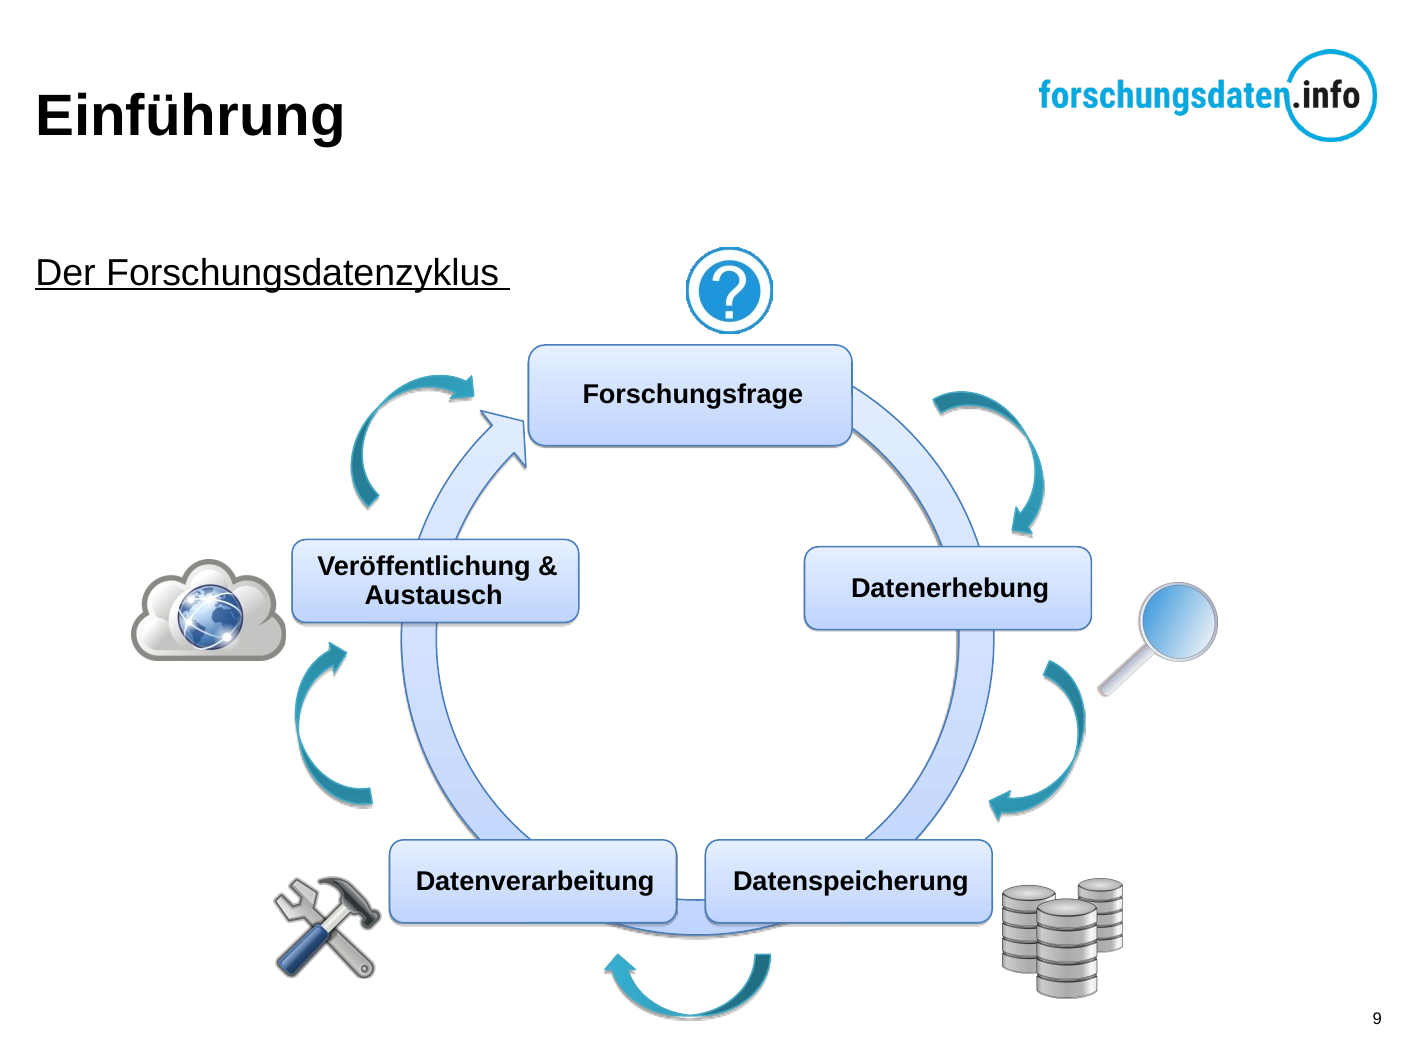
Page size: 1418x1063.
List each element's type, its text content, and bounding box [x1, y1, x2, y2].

picture [131, 559, 286, 661]
picture [686, 254, 773, 334]
text_box [933, 391, 1044, 534]
text_box [853, 386, 979, 546]
text_box [401, 623, 530, 839]
picture [1097, 582, 1218, 697]
text_box [295, 642, 373, 804]
text_box [418, 410, 526, 539]
picture [1339, 49, 1377, 85]
text_box [604, 954, 771, 1016]
text_box [351, 375, 474, 507]
text_box [989, 660, 1085, 820]
picture [1002, 878, 1123, 999]
text_box [614, 899, 781, 935]
list Der Forschungsdatenzyklus [35, 248, 1382, 892]
text_box Veröffentlichung & Austausch [292, 539, 579, 623]
slide_number <Nummer> [1015, 1003, 1382, 1028]
text_box [865, 630, 994, 839]
title Einführung [35, 76, 1022, 254]
text_box Datenverarbeitung [389, 839, 677, 923]
picture [273, 876, 382, 979]
picture [1039, 49, 1372, 142]
text_box Datenerhebung [804, 546, 1092, 630]
text_box Forschungsfrage [528, 344, 853, 446]
text_box Datenspeicherung [705, 839, 993, 923]
picture [1342, 107, 1377, 142]
